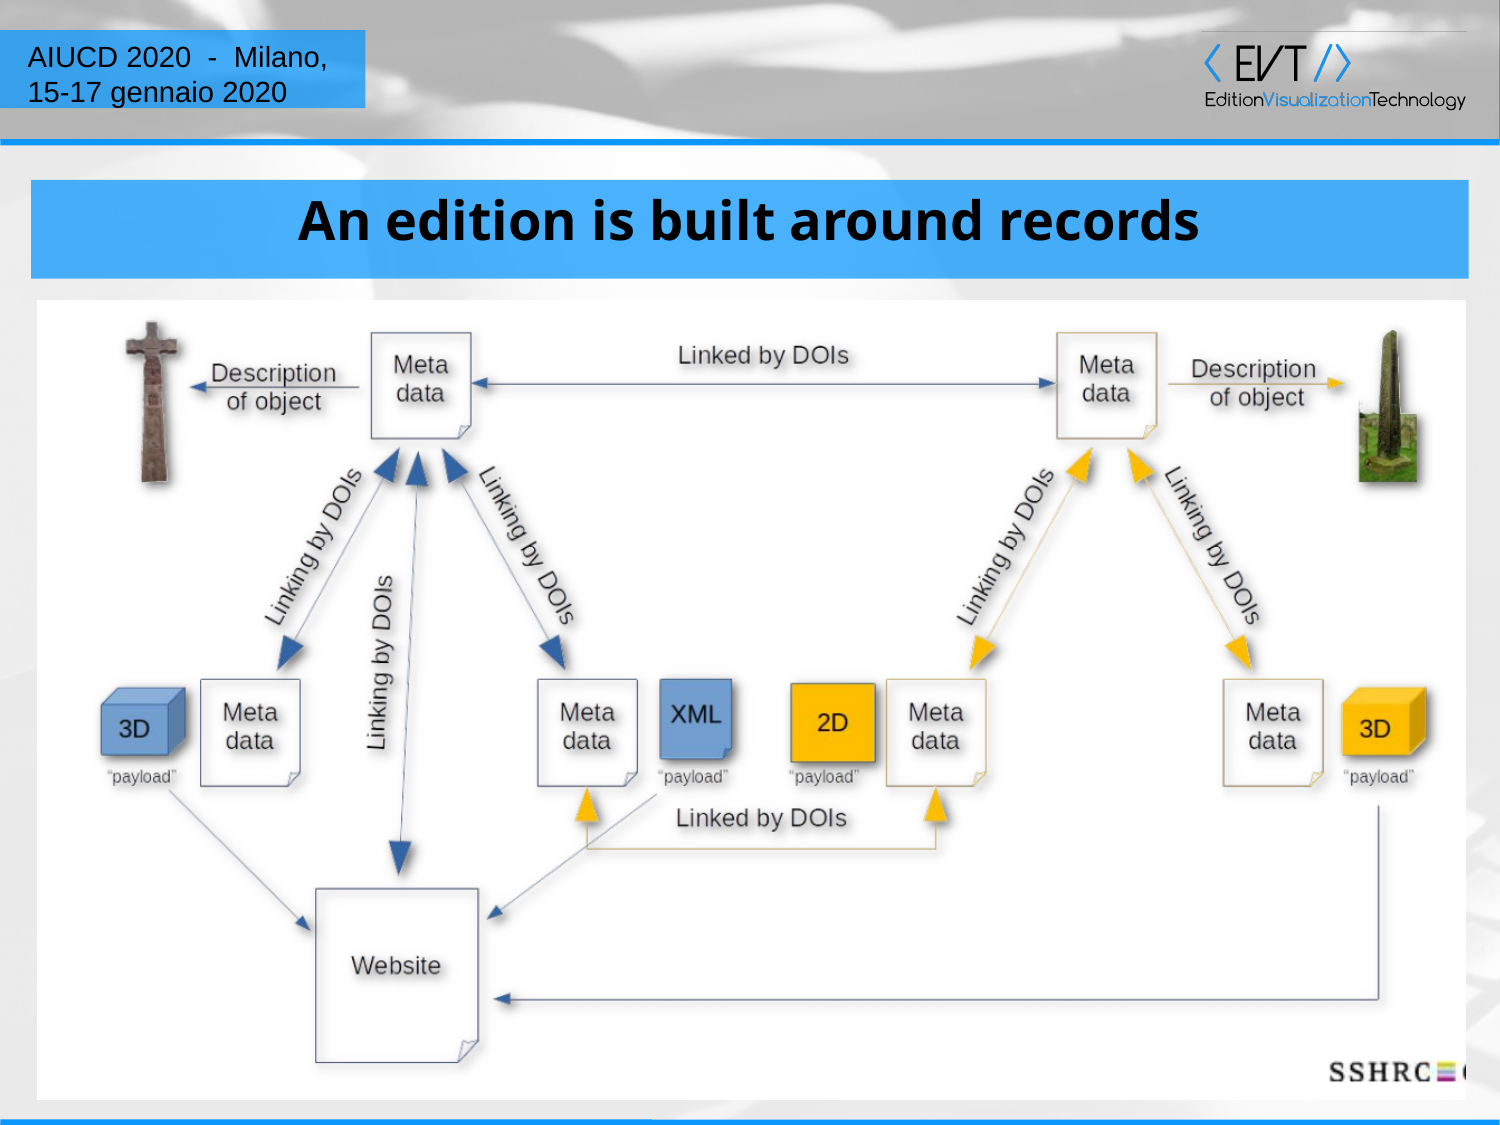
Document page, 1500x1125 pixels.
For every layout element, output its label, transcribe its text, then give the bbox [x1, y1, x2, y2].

picture [1201, 31, 1467, 112]
title An edition is built around records [31, 176, 1469, 276]
text_box refers to www.ancientwisdoms.ac.uk/media/ontology/sawsOntology.owl#refersTo [0, 30, 366, 109]
picture [37, 300, 1466, 1100]
